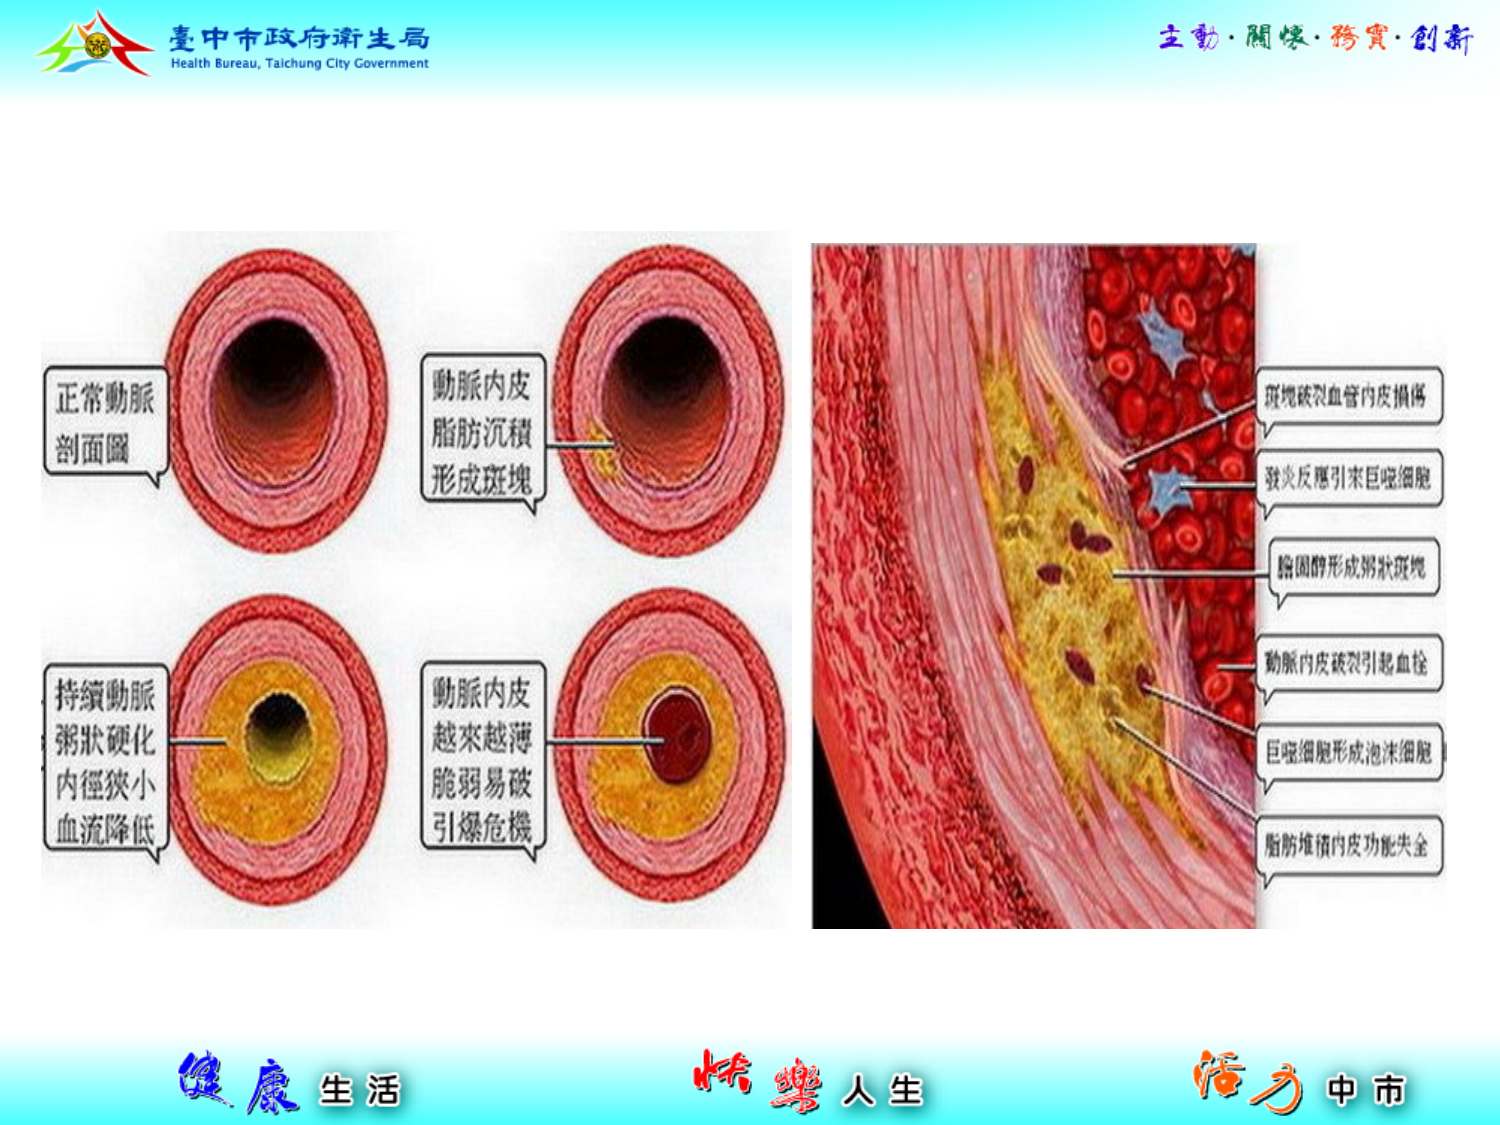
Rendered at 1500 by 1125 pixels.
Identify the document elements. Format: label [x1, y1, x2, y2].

picture [41, 231, 792, 929]
picture [809, 243, 1447, 929]
